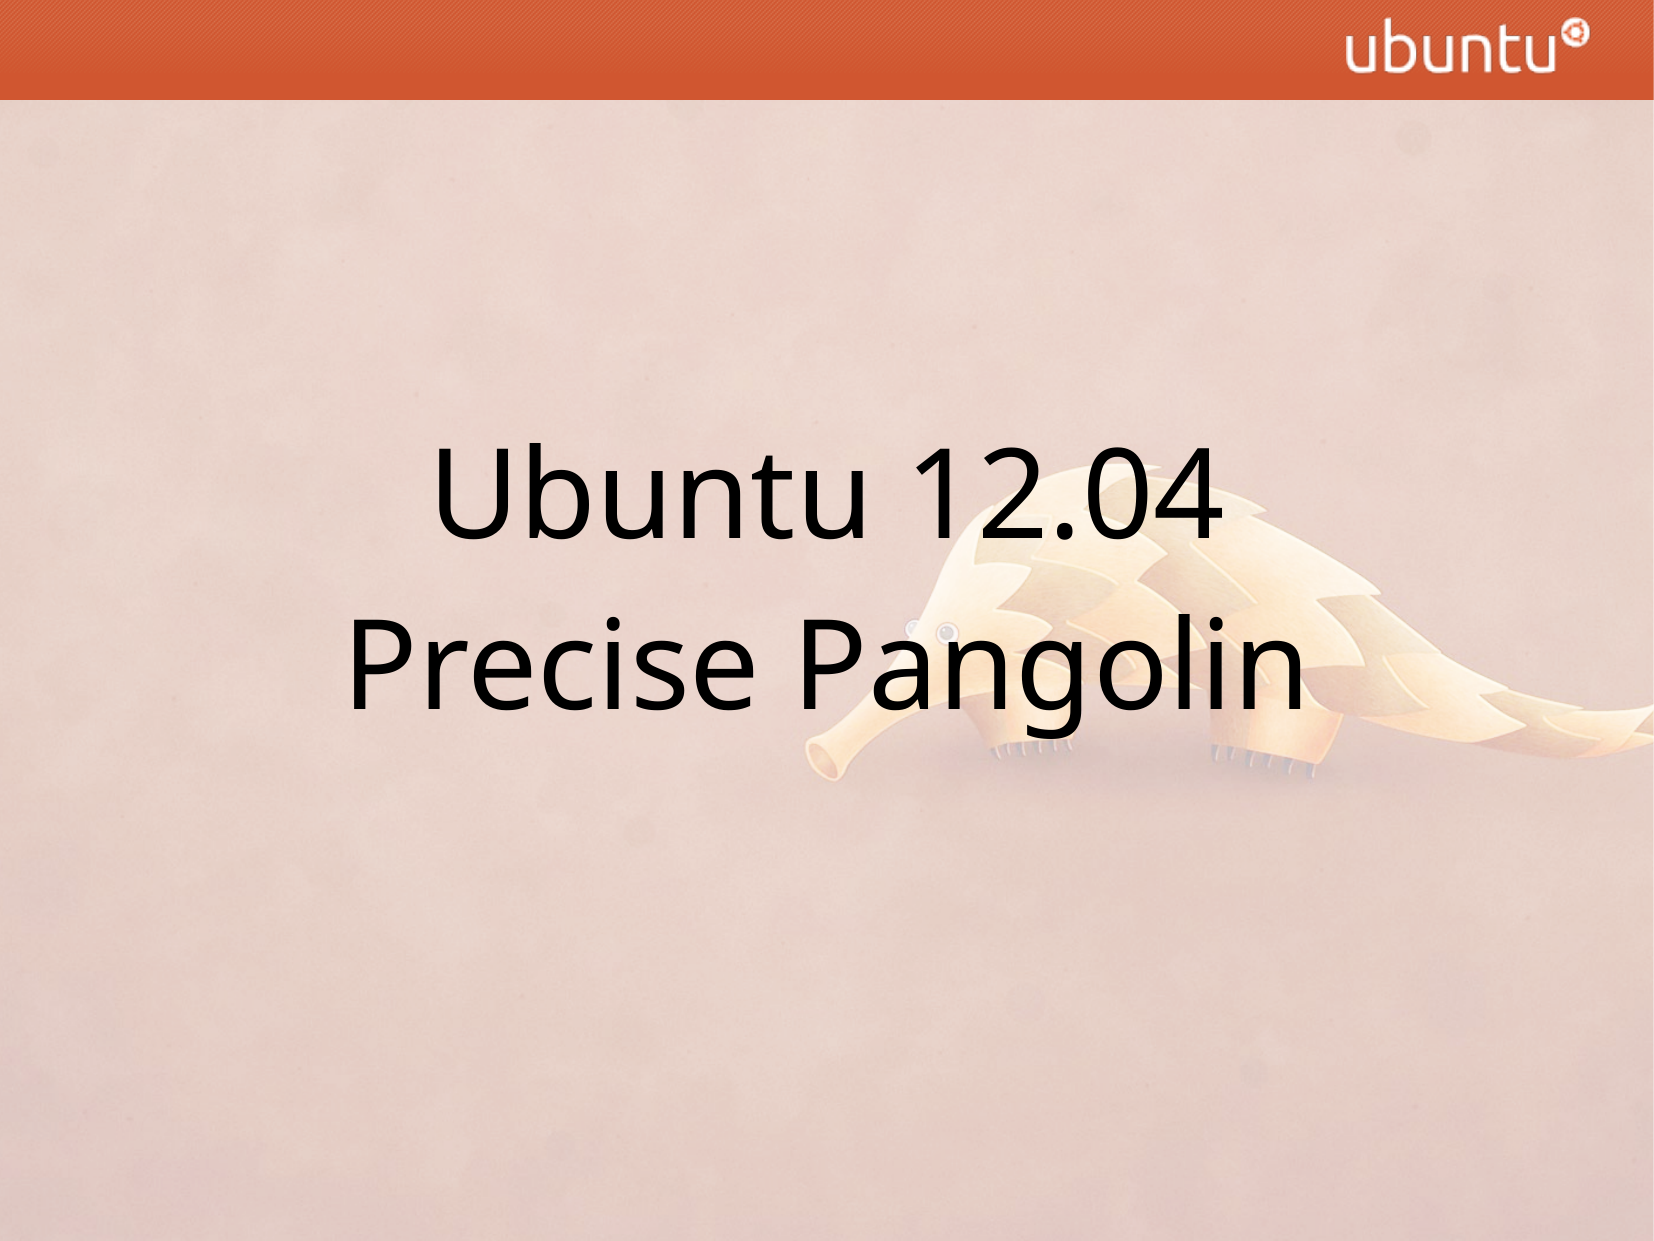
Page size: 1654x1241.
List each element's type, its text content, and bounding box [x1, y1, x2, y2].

subtitle Ubuntu 12.04 Precise Pangolin [82, 141, 1571, 1010]
picture [0, 0, 1654, 1241]
